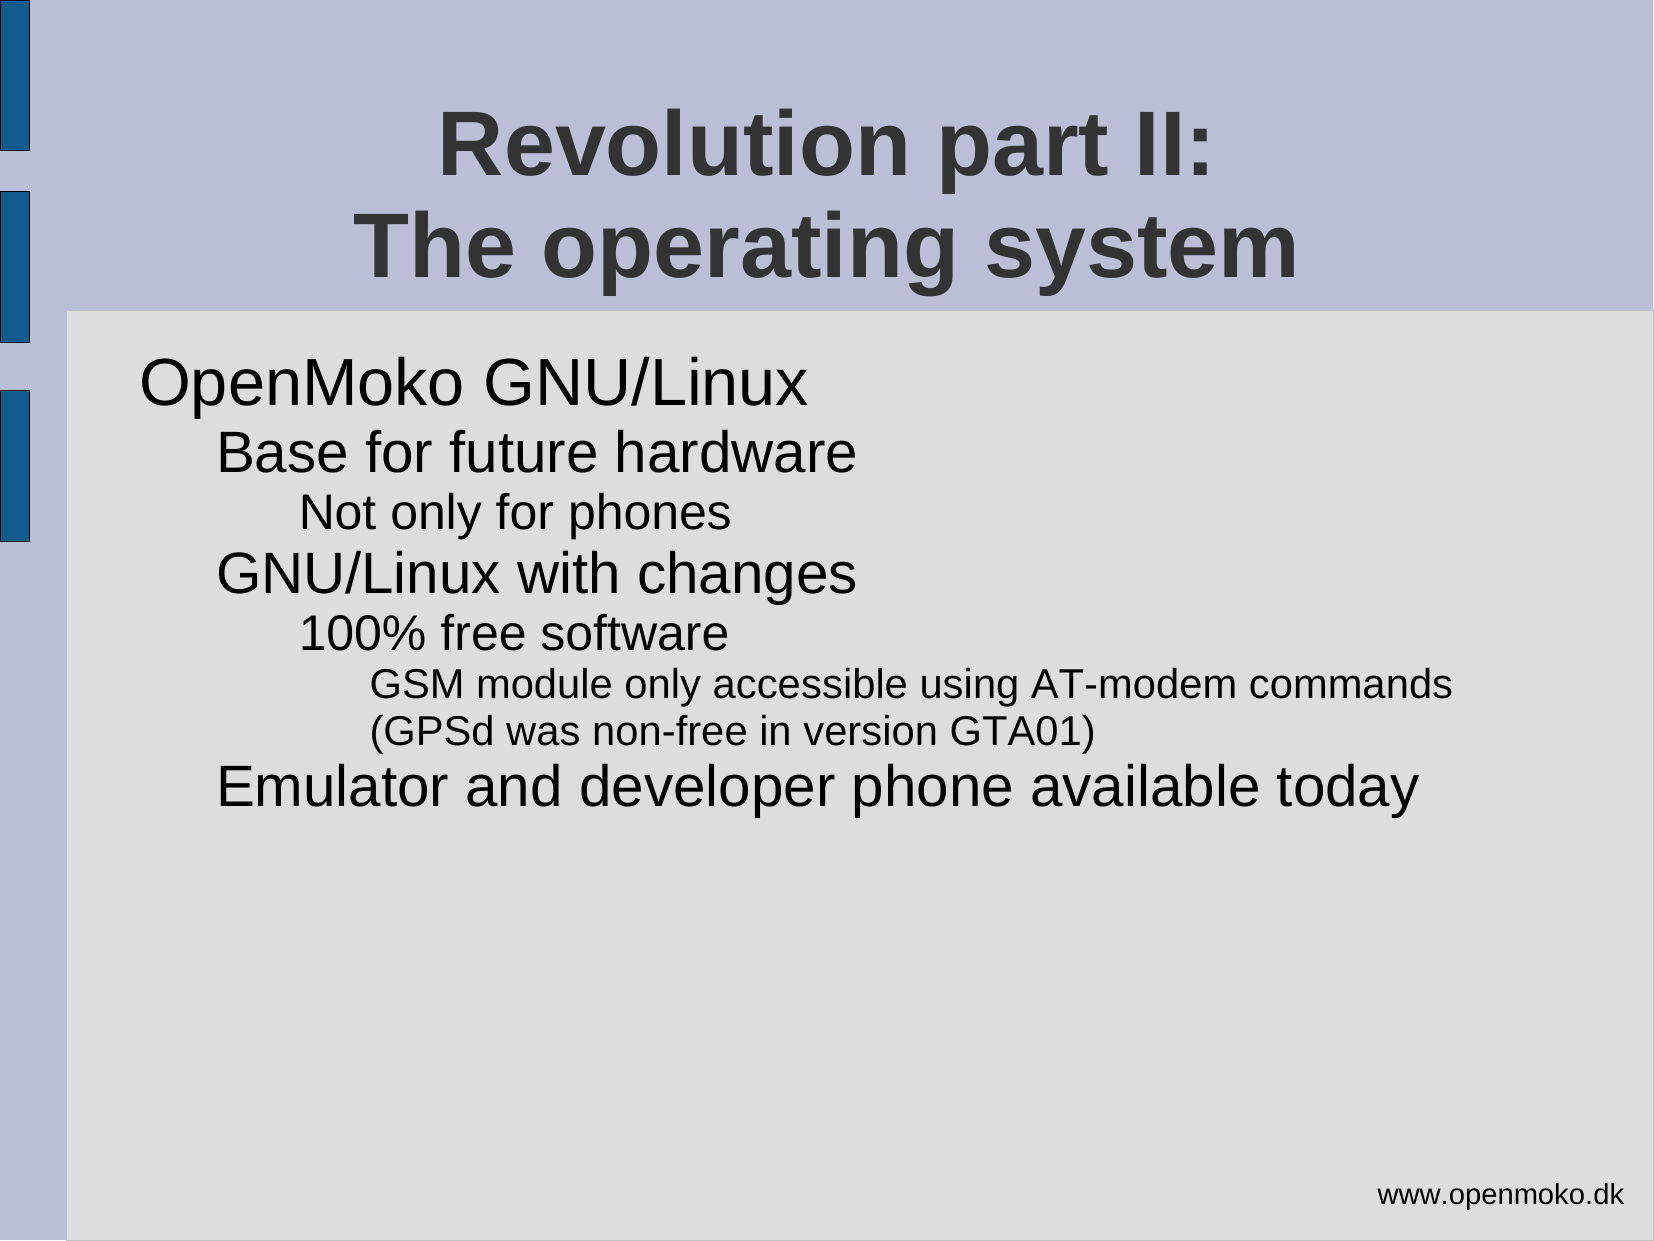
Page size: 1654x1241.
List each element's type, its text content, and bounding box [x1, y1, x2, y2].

title Revolution part II: The operating system [121, 87, 1534, 302]
list OpenMoko GNU/Linux Base for future hardware Not only for phones GNU/Linux with changes 100% free software GSM module only accessible using AT-modem commands (GPSd was non-free in version GTA01) Emulator and developer phone available today [121, 344, 1534, 1127]
